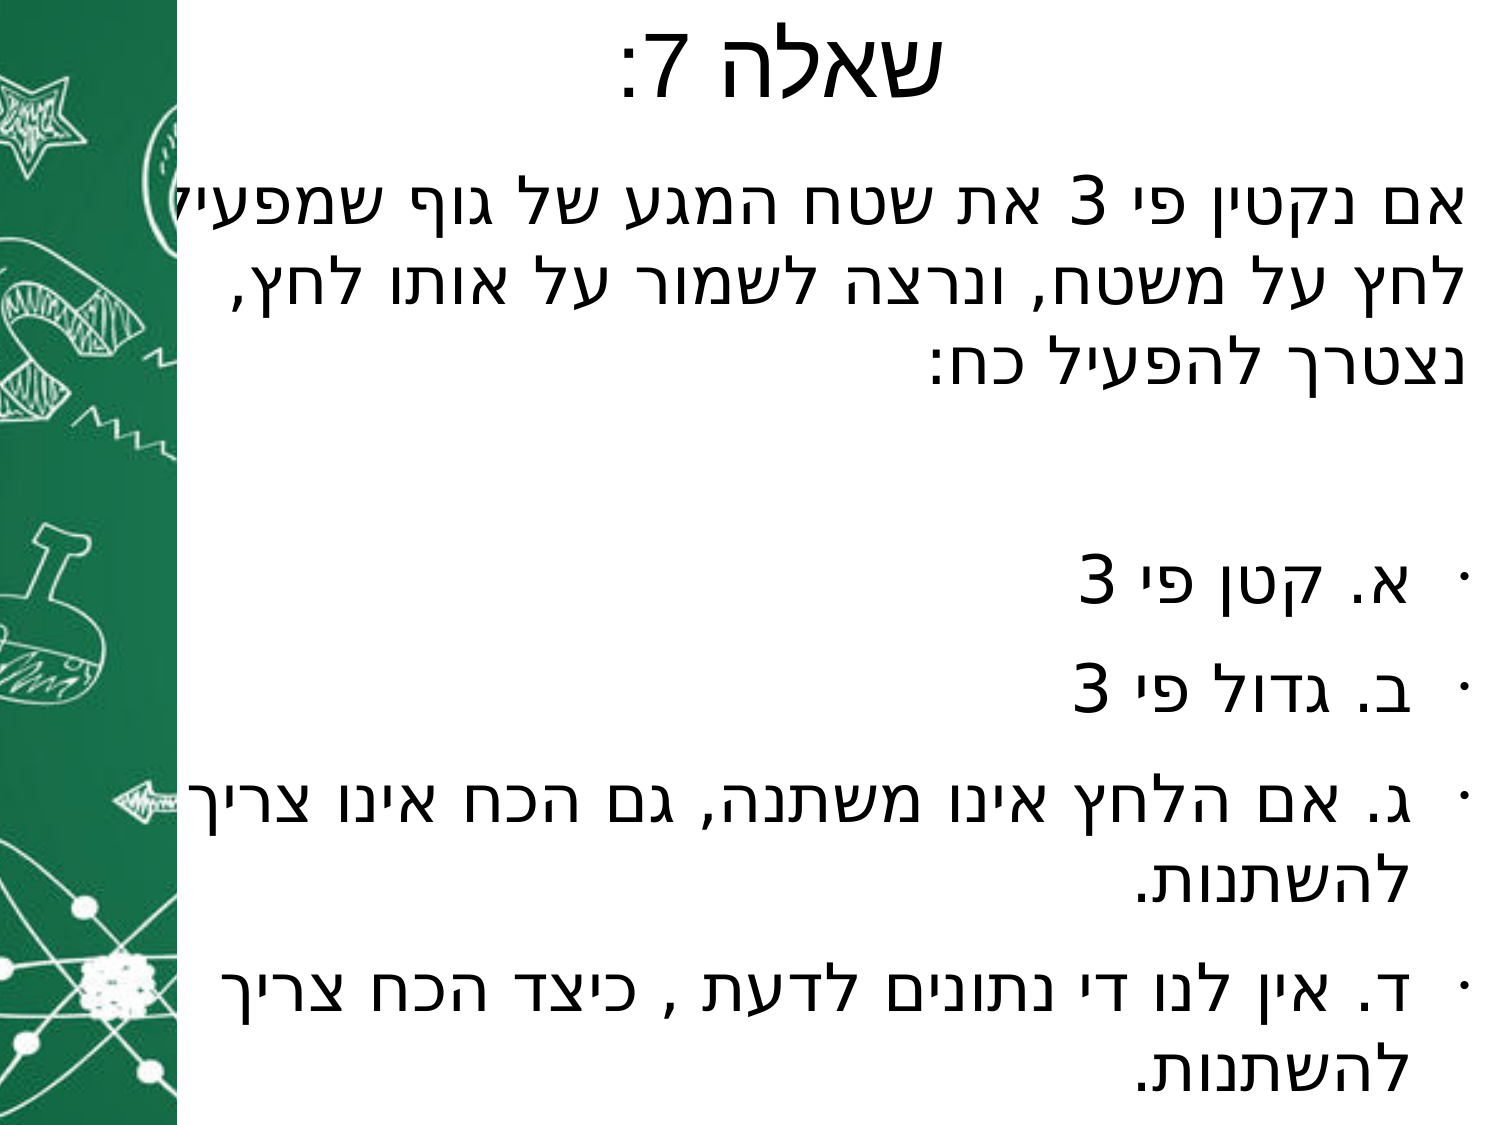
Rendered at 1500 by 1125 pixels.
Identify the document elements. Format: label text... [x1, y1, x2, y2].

list אם נקטין פי 3 את שטח המגע של גוף שמפעיל לחץ על משטח, ונרצה לשמור על אותו לחץ, נצטרך להפעיל כח: א. קטן פי 3 ב. גדול פי 3 ג. אם הלחץ אינו משתנה, גם הכח אינו צריך להשתנות. ד. אין לנו די נתונים לדעת , כיצד הכח צריך להשתנות. [177, 150, 1485, 1125]
title שאלה 7: [177, 0, 1457, 150]
picture [0, 0, 177, 1125]
